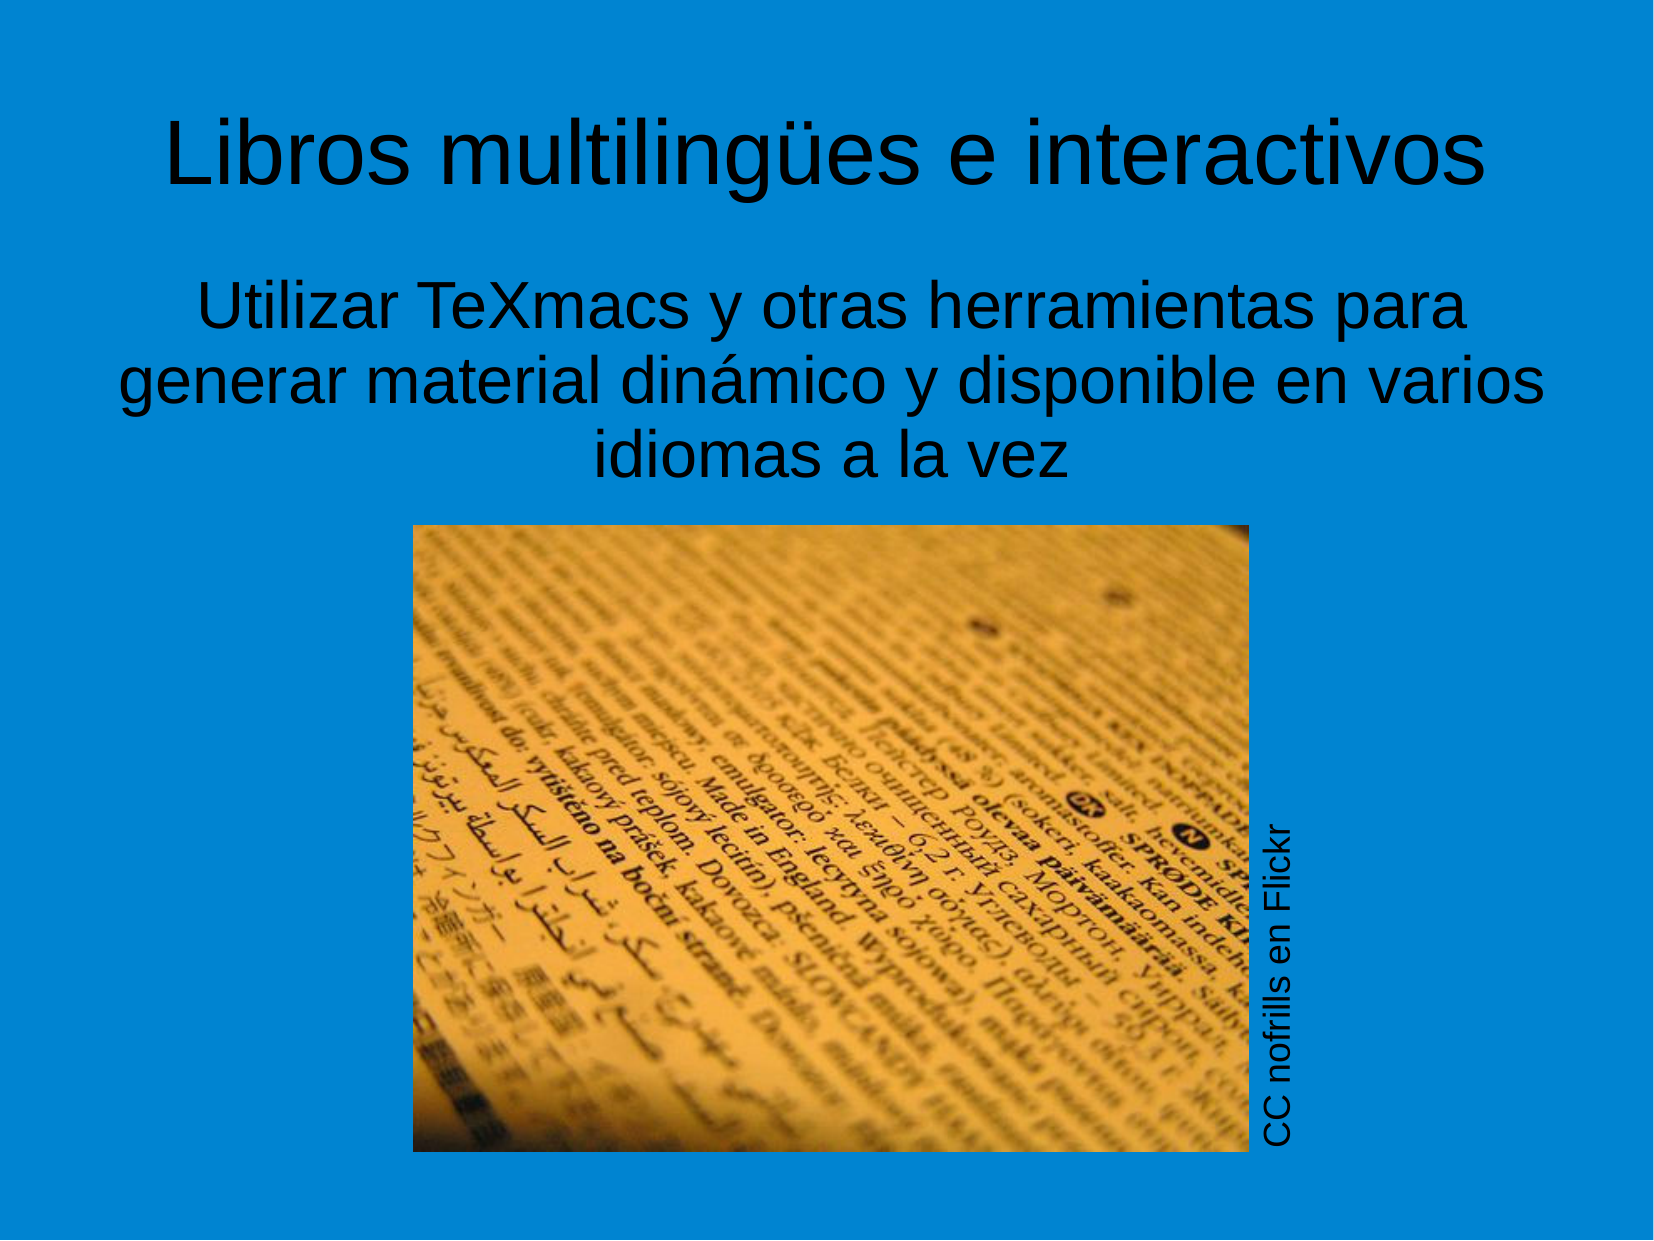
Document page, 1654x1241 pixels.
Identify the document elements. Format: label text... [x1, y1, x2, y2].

picture [413, 525, 1249, 1152]
title Libros multilingües e interactivos [82, 49, 1571, 257]
text_box CC nofrills en Flickr [1248, 809, 1306, 1164]
subtitle Utilizar TeXmacs y otras herramientas para generar material dinámico y disponible en varios idiomas a la vez [88, 253, 1577, 507]
